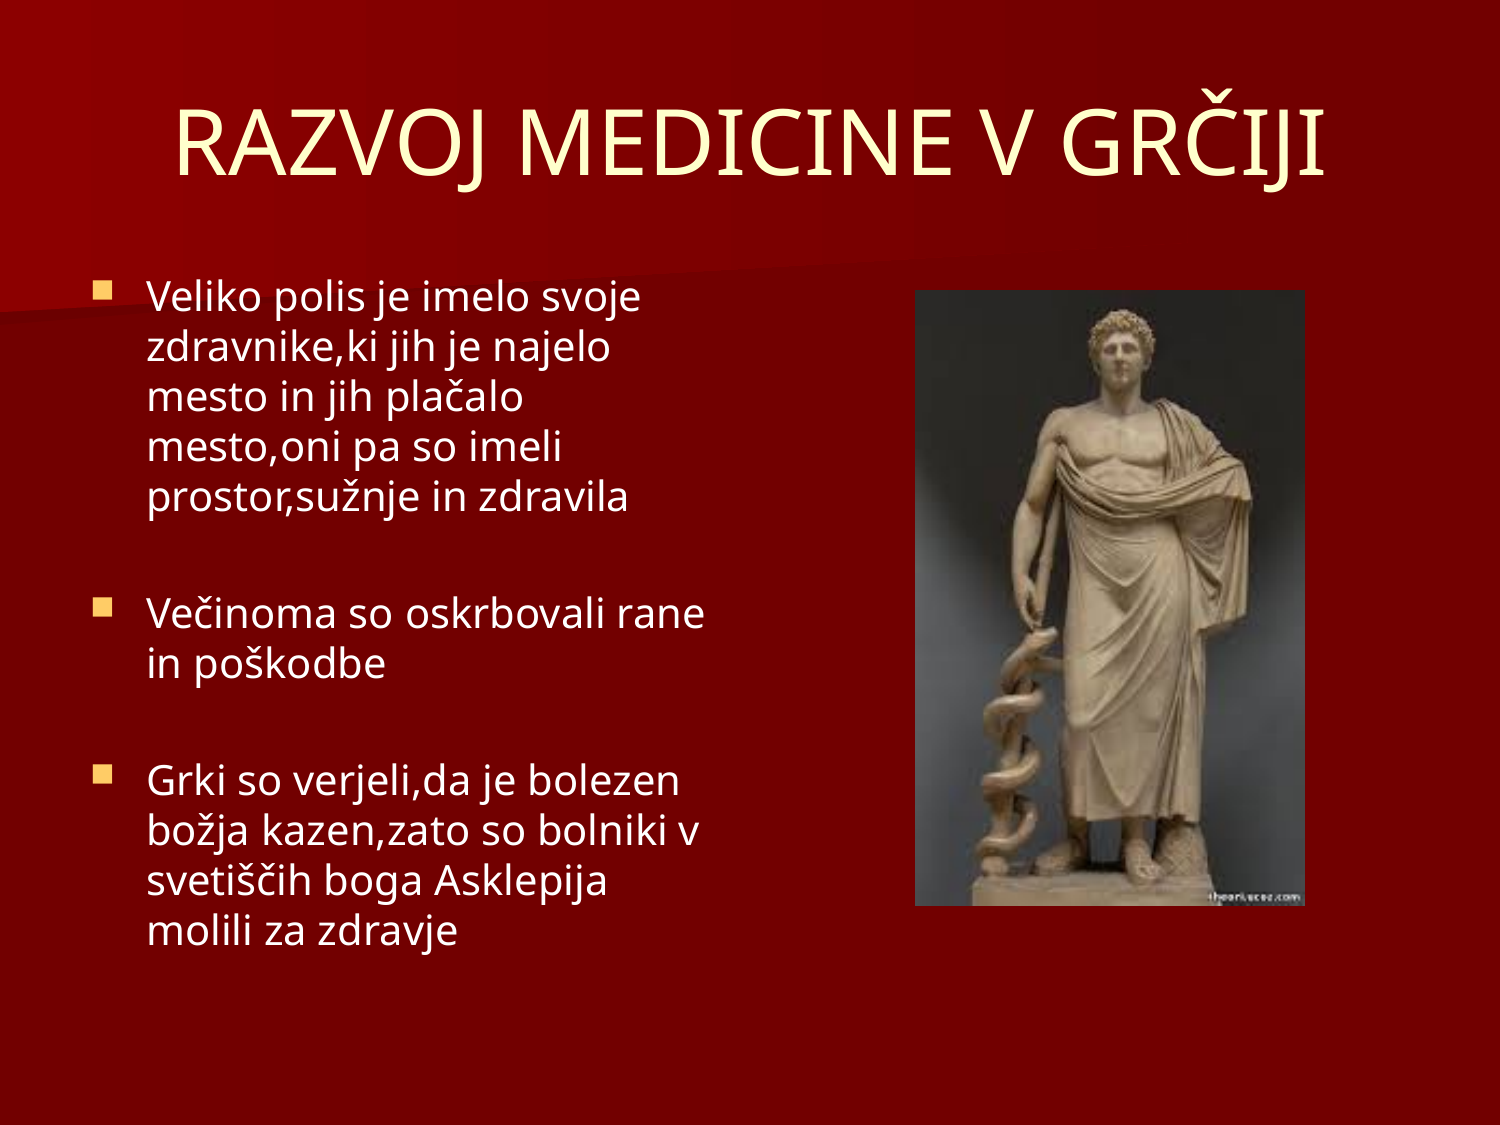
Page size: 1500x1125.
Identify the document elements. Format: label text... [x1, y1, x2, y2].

title RAZVOJ MEDICINE V GRČIJI [75, 45, 1425, 233]
picture [915, 290, 1305, 906]
list Veliko polis je imelo svoje zdravnike,ki jih je najelo mesto in jih plačalo mesto,oni pa so imeli prostor,sužnje in zdravila Večinoma so oskrbovali rane in poškodbe Grki so verjeli,da je bolezen božja kazen,zato so bolniki v svetiščih boga Asklepija molili za zdravje [75, 262, 738, 1000]
